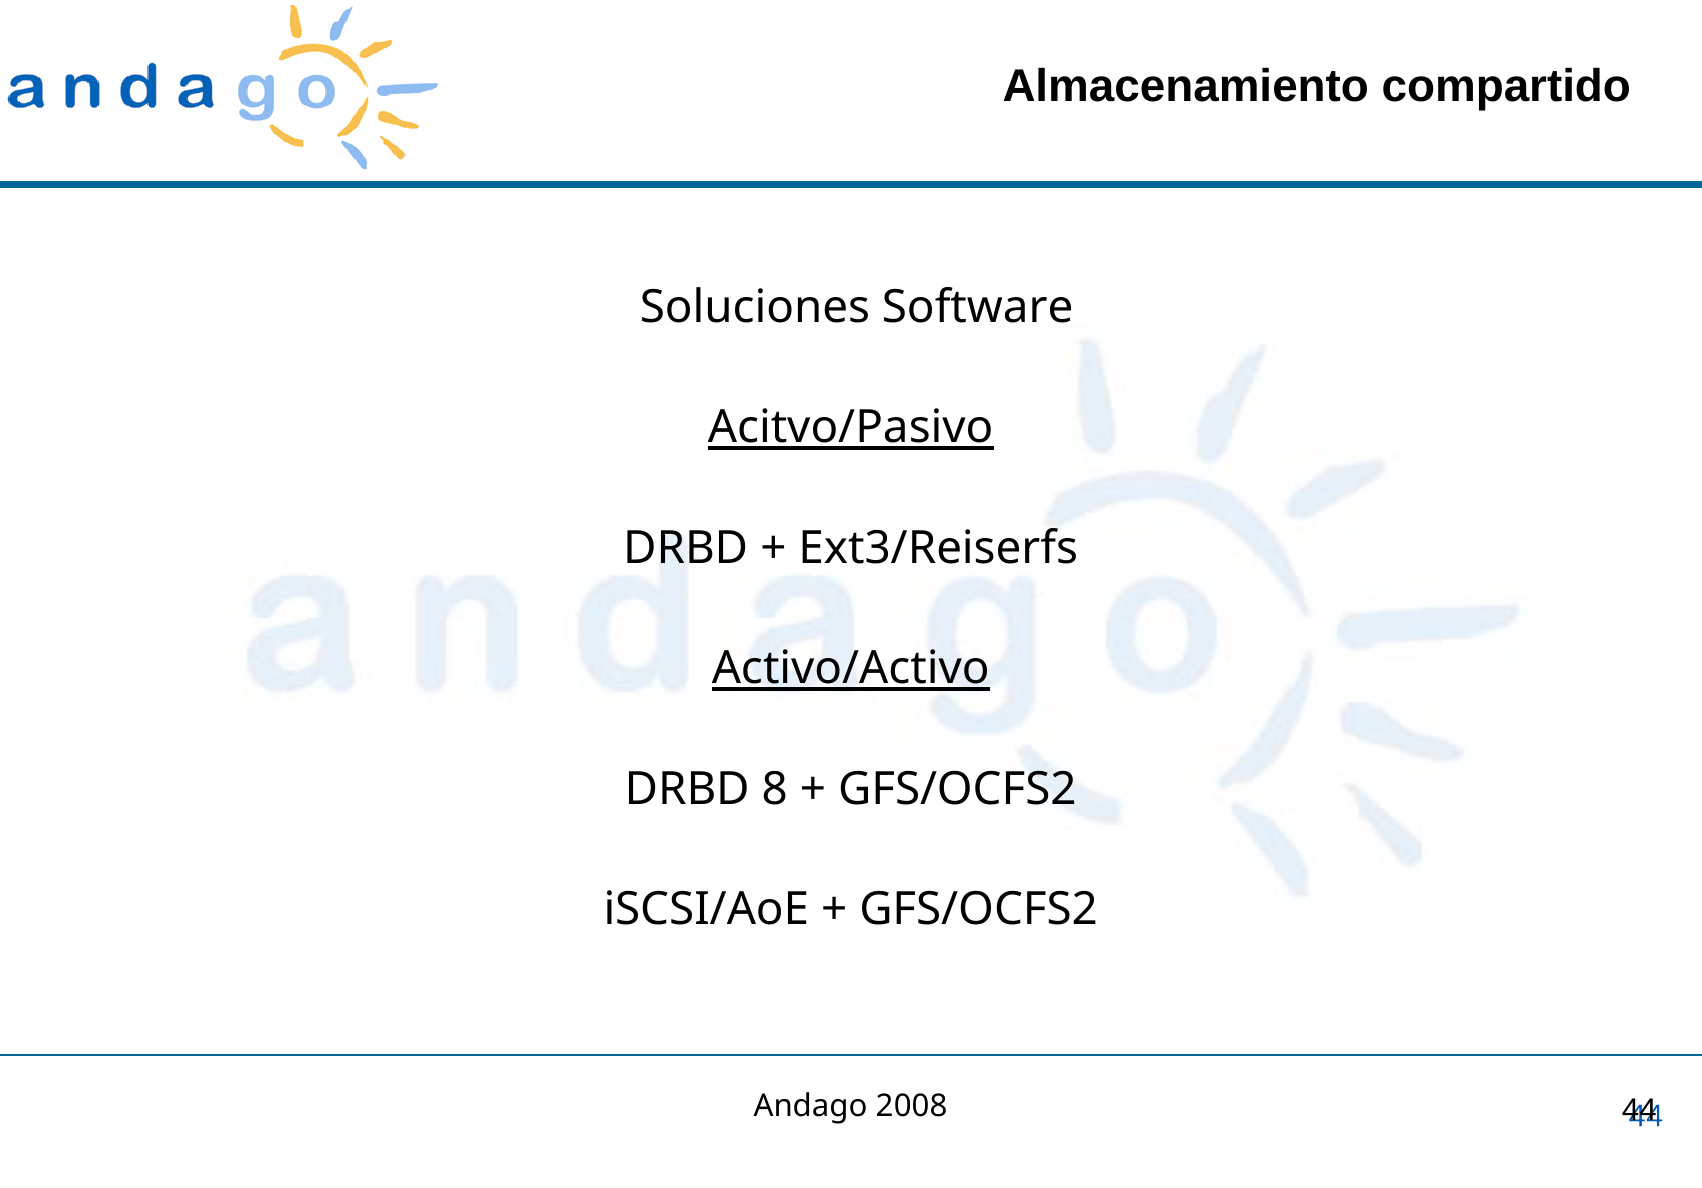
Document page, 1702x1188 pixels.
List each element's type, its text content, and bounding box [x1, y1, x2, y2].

title Almacenamiento compartido [255, 0, 1702, 181]
picture [0, 0, 255, 175]
subtitle Soluciones Software Acitvo/Pasivo DRBD + Ext3/Reiserfs Activo/Activo DRBD 8 + GFS/OCFS2 iSCSI/AoE + GFS/OCFS2 [127, 246, 1575, 1153]
